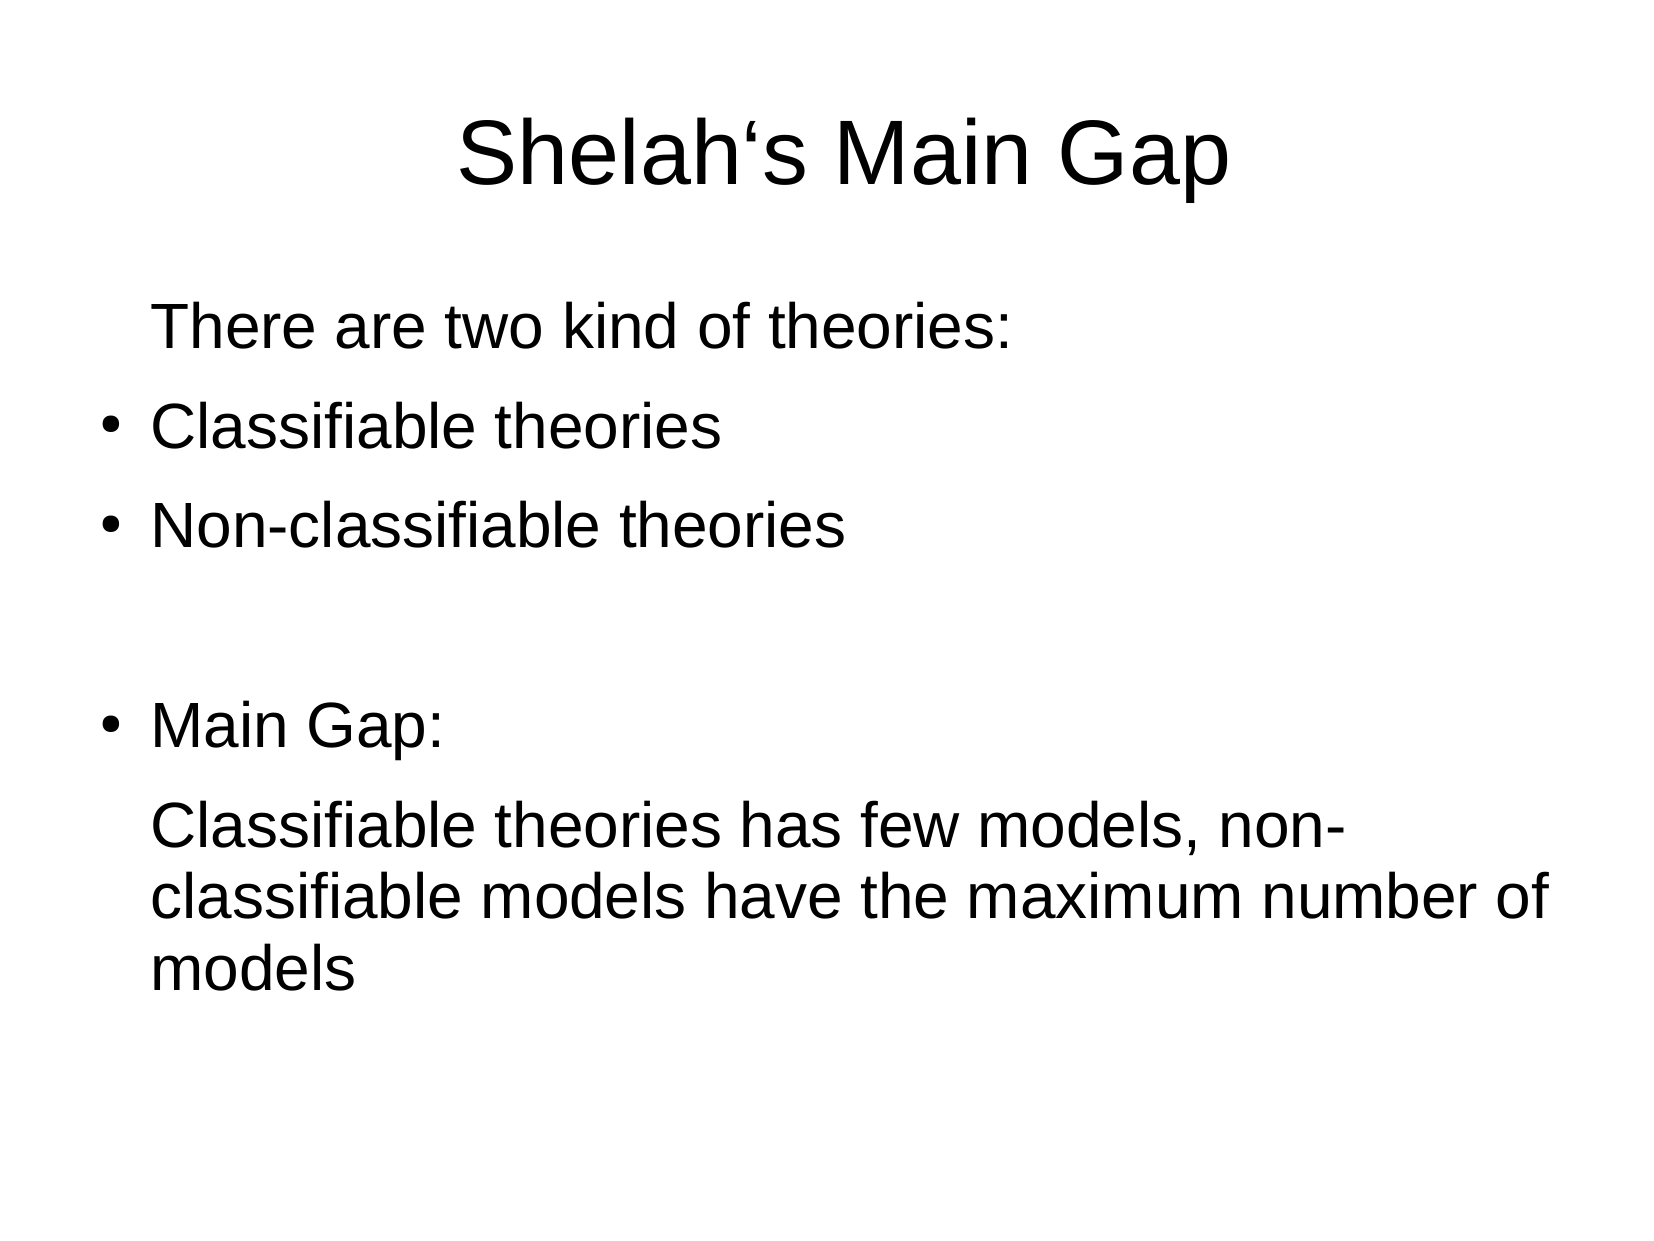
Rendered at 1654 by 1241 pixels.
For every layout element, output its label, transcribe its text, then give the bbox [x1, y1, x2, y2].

list There are two kind of theories: Classifiable theories Non-classifiable theories Main Gap: Classifiable theories has few models, non-classifiable models have the maximum number of models [82, 290, 1571, 1010]
title Shelah‘s Main Gap [82, 49, 1571, 257]
